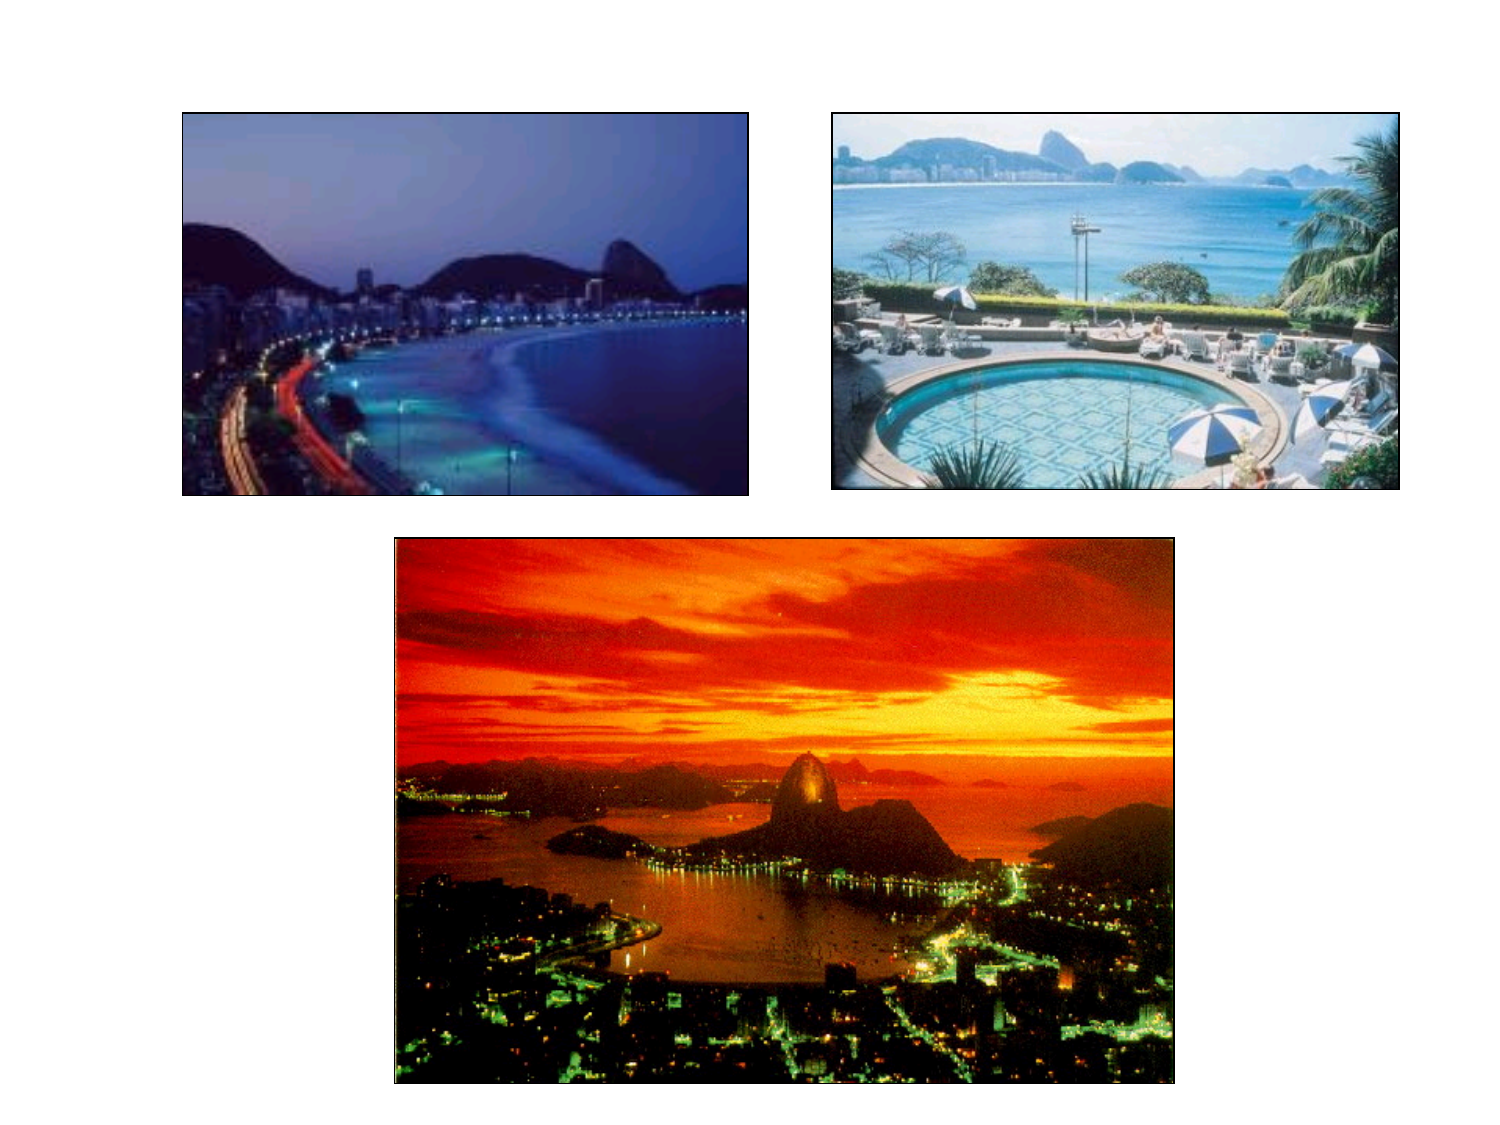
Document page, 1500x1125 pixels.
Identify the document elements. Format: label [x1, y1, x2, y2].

picture [183, 113, 748, 495]
picture [395, 538, 1174, 1083]
picture [832, 113, 1399, 489]
